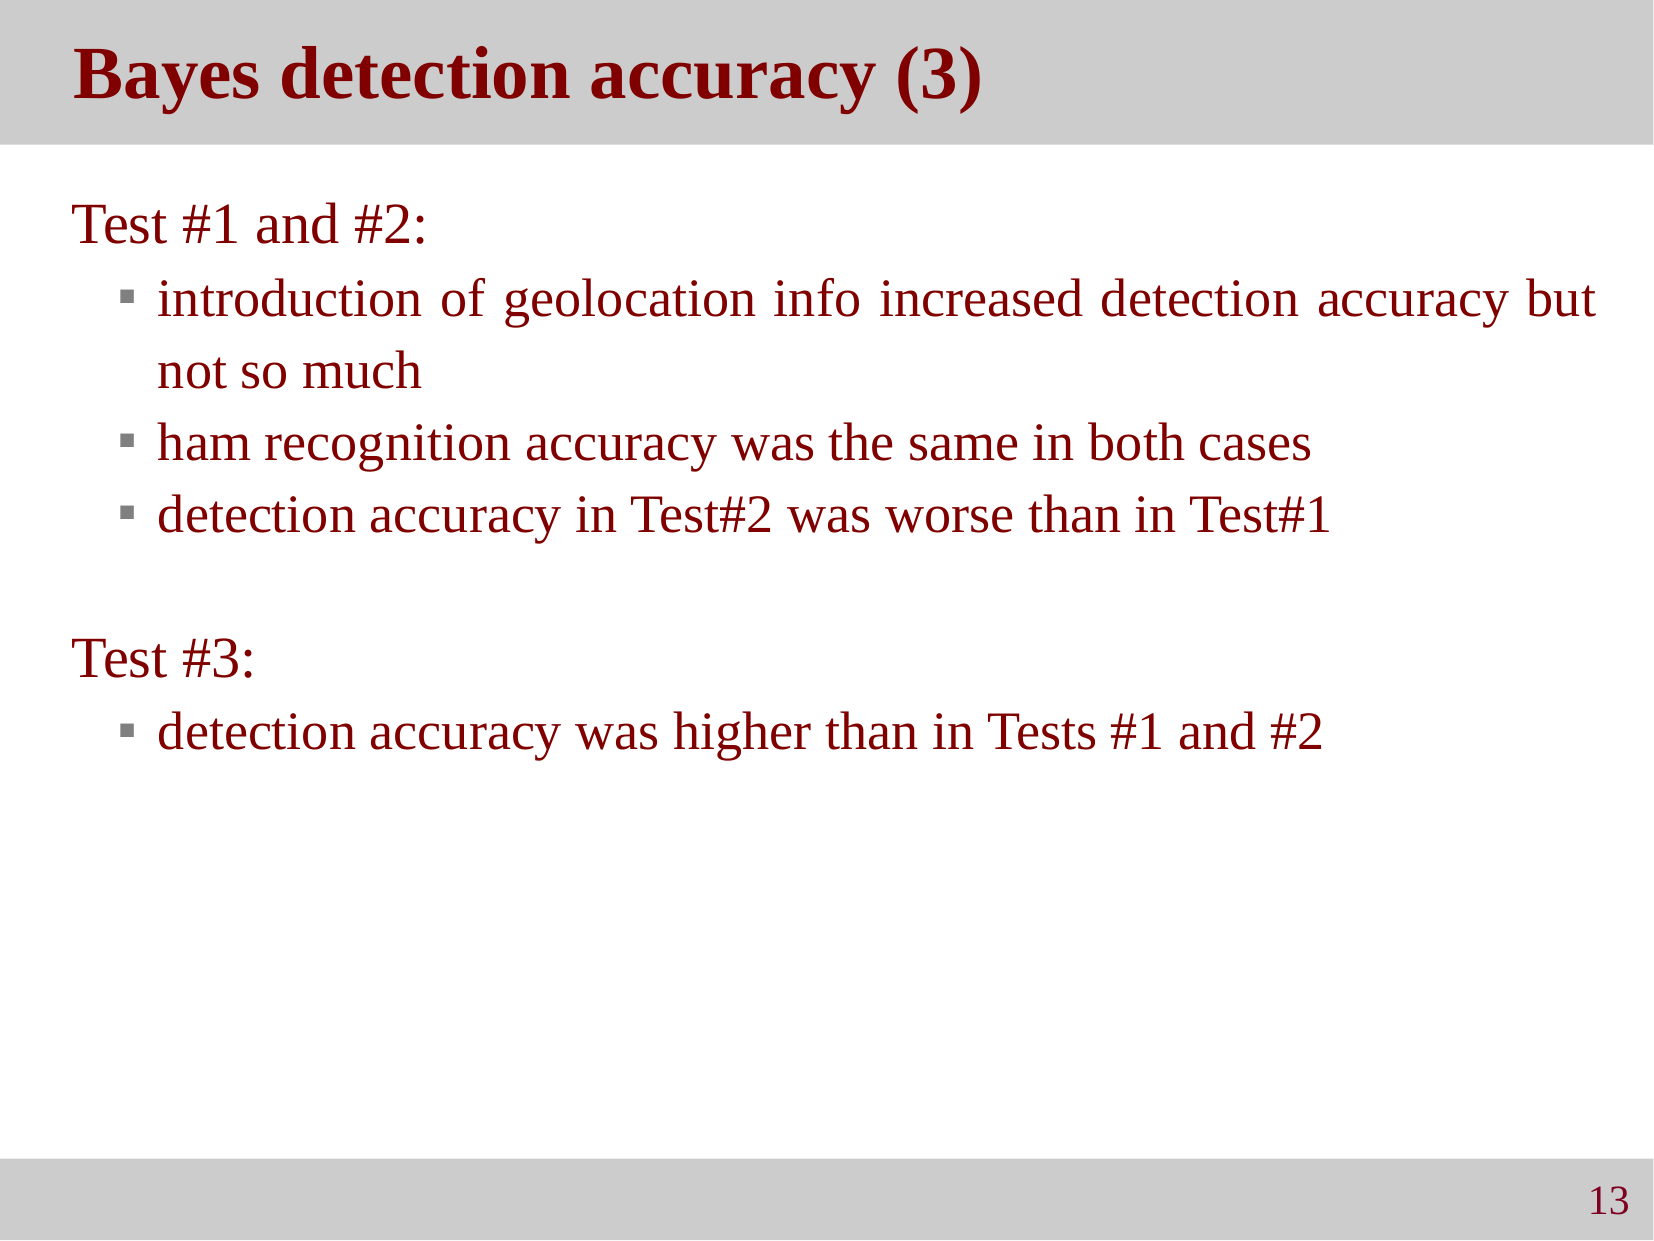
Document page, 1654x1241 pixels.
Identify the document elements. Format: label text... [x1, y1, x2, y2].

title Bayes detection accuracy (3) [73, 27, 1572, 120]
list Test #1 and #2: introduction of geolocation info increased detection accuracy but not so much ham recognition accuracy was the same in both cases detection accuracy in Test#2 was worse than in Test#1 Test #3: detection accuracy was higher than in Tests #1 and #2 [67, 191, 1598, 1088]
